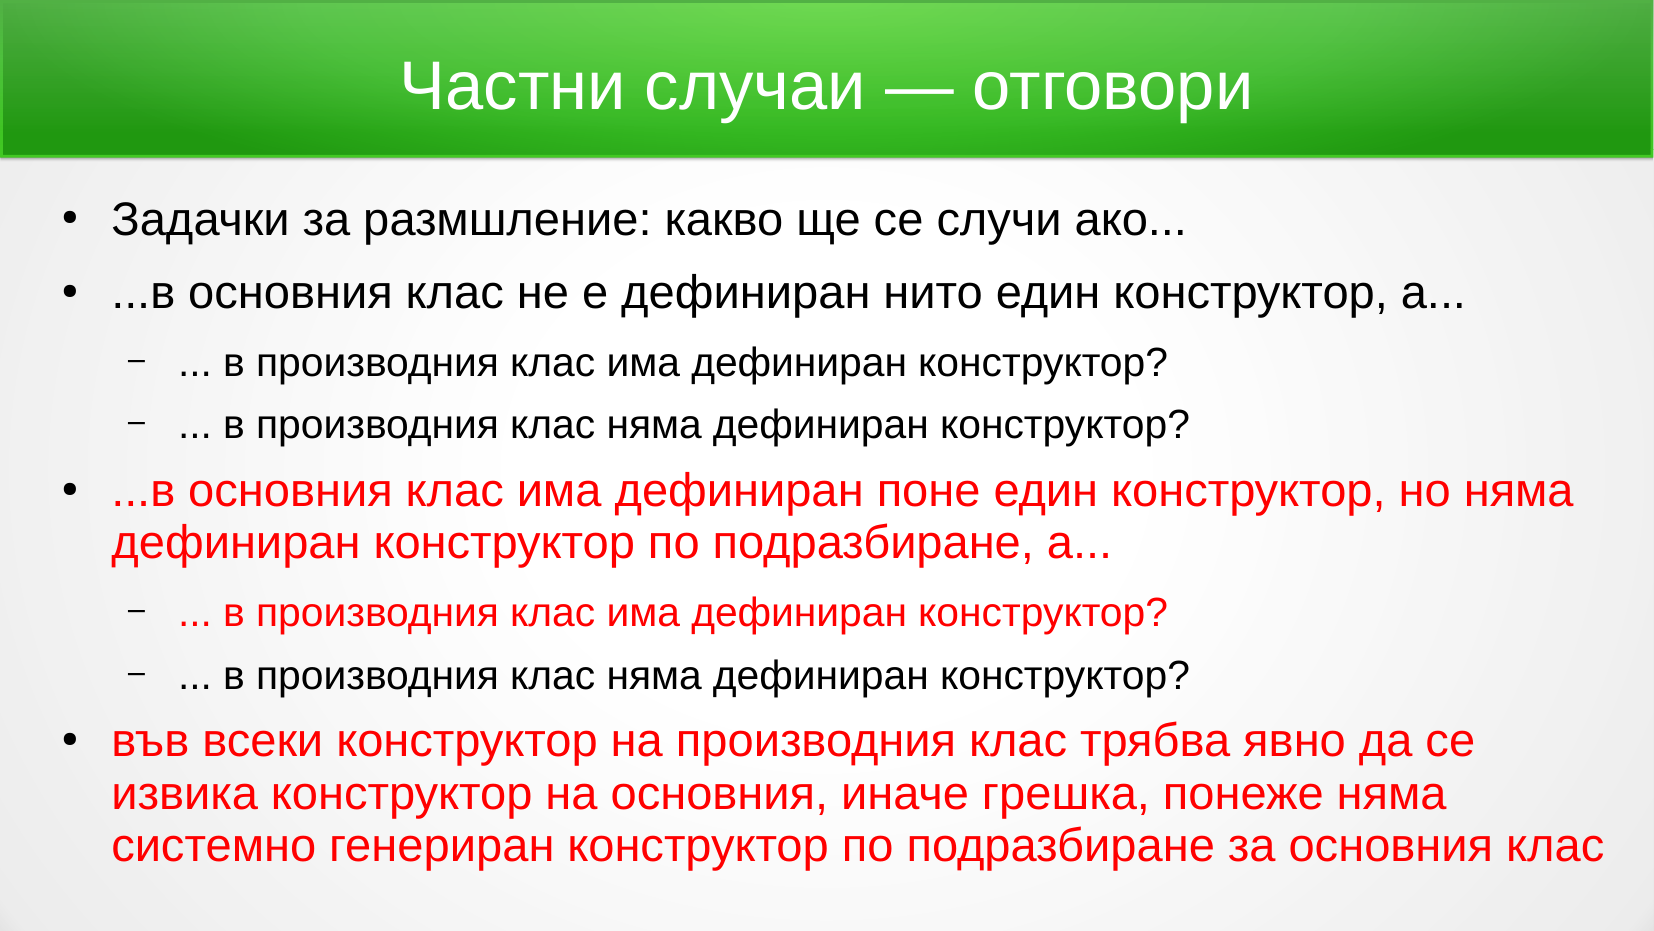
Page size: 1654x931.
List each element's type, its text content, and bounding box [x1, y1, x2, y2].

title Частни случаи — отговори [82, 37, 1571, 135]
list Задачки за размшление: какво ще се случи ако... ...в основния клас не е дефиниран нито един конструктор, а... ... в производния клас има дефиниран конструктор? ... в производния клас няма дефиниран конструктор? ...в основния клас има дефиниран поне един конструктор, но няма дефиниран конструктор по подразбиране, а... ... в производния клас има дефиниран конструктор? ... в производния клас няма дефиниран конструктор? във всеки конструктор на производния клас трябва явно да се извика конструктор на основния, иначе грешка, понеже няма системно генериран конструктор по подразбиране за основния клас [44, 192, 1619, 898]
